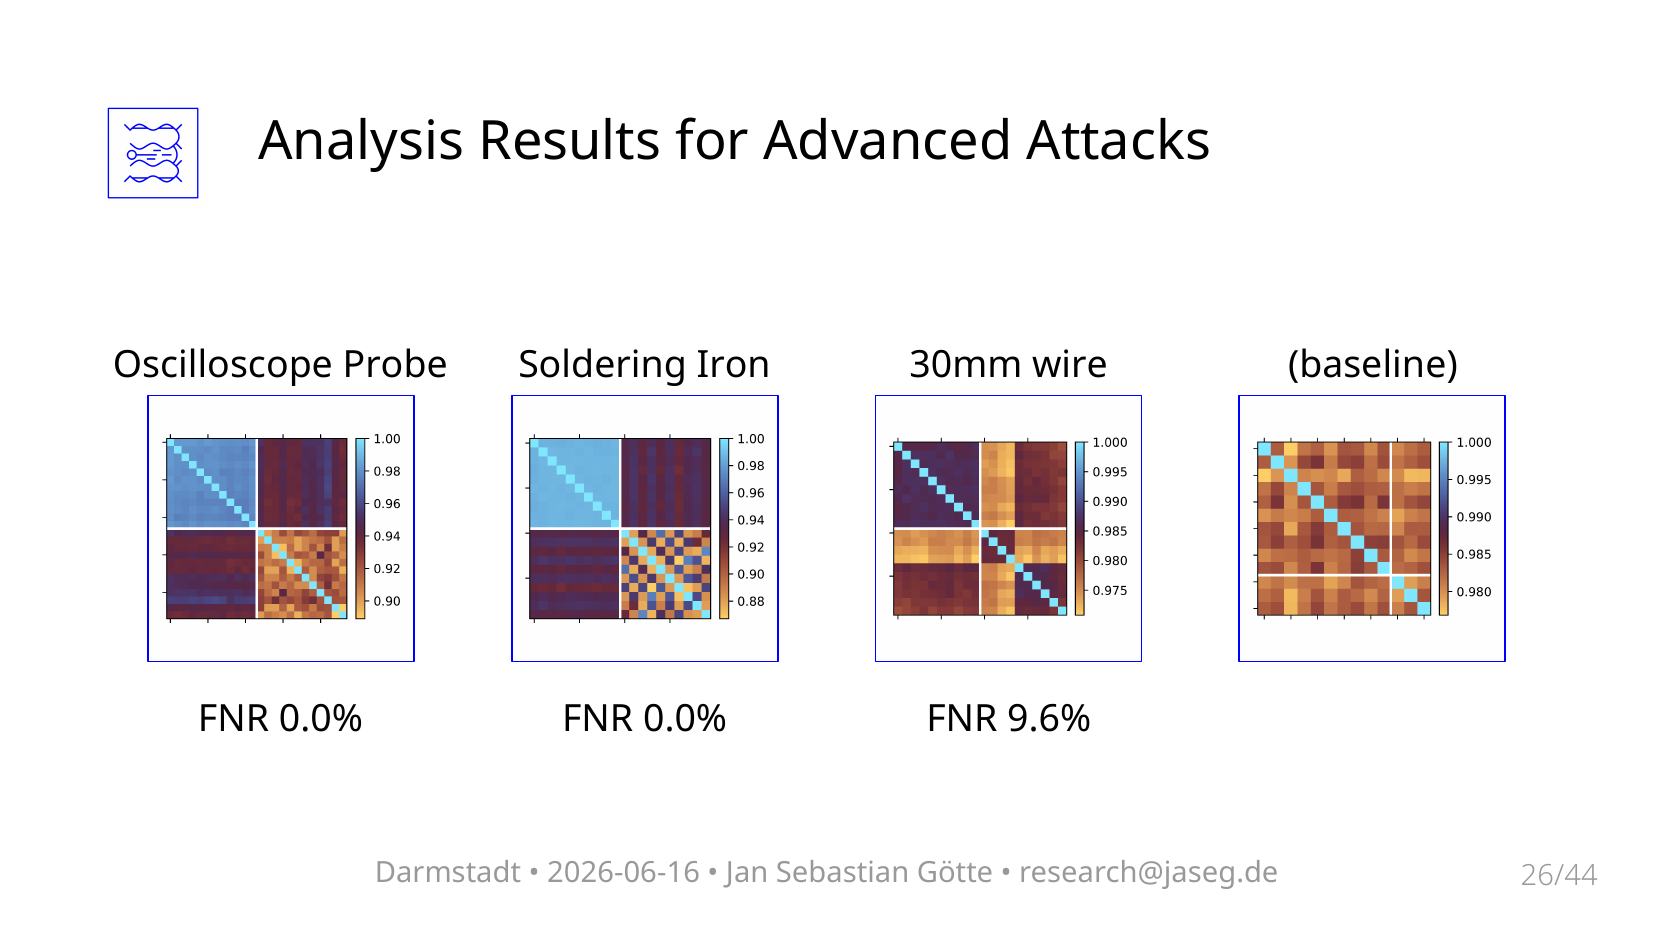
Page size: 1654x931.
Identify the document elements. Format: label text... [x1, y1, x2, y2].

text_box FNR 9.6% [816, 691, 1201, 766]
picture [512, 412, 778, 661]
picture [149, 412, 414, 661]
text_box (baseline) [1181, 337, 1565, 412]
text_box Analysis Results for Advanced Attacks [243, 93, 1543, 213]
picture [876, 412, 1141, 661]
text_box FNR 0.0% [452, 691, 816, 766]
picture [1240, 412, 1505, 661]
picture [99, 99, 207, 207]
text_box Soldering Iron [452, 337, 816, 412]
text_box 30mm wire [816, 337, 1181, 412]
text_box Oscilloscope Probe [88, 337, 452, 412]
text_box FNR 0.0% [88, 691, 452, 766]
